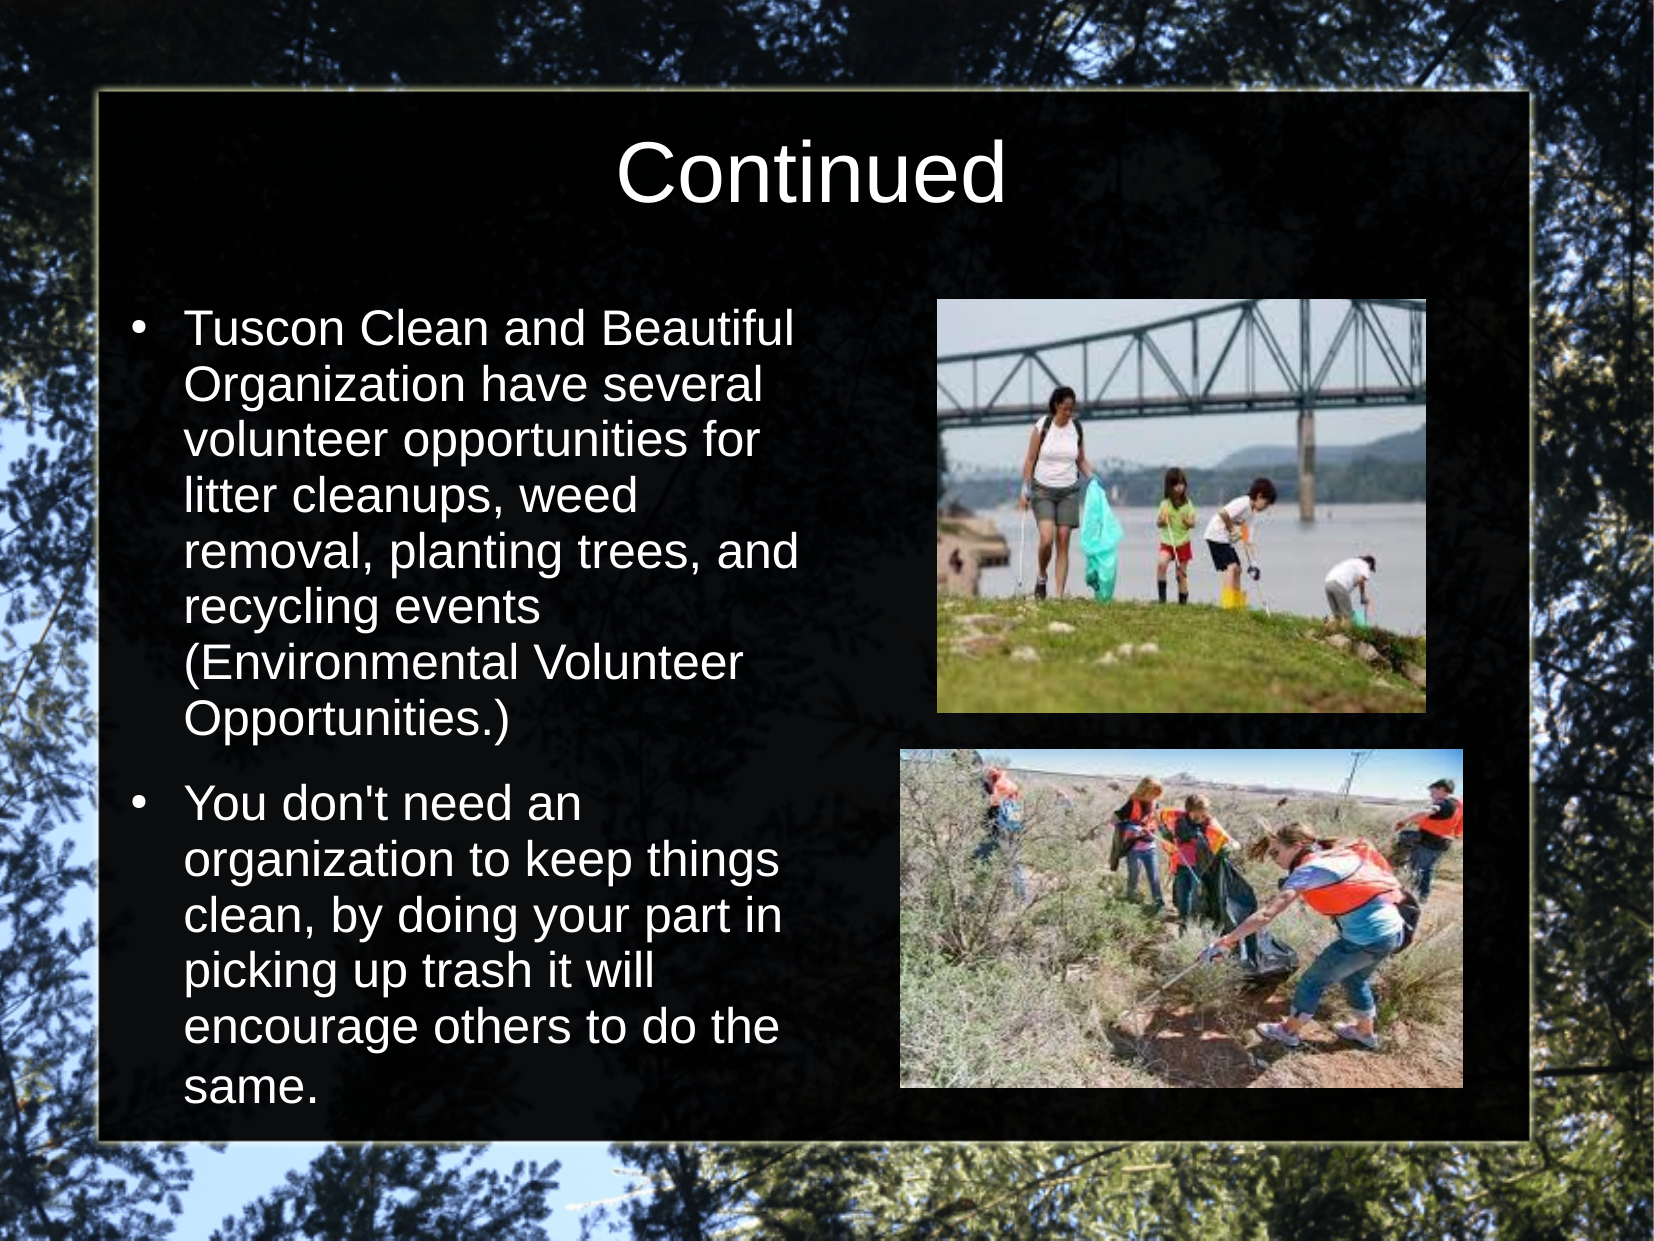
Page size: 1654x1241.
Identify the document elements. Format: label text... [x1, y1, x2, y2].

picture [0, 0, 1654, 1241]
title Continued [88, 88, 1536, 257]
list Tuscon Clean and Beautiful Organization have several volunteer opportunities for litter cleanups, weed removal, planting trees, and recycling events (Environmental Volunteer Opportunities.) You don't need an organization to keep things clean, by doing your part in picking up trash it will encourage others to do the same. [112, 300, 819, 1132]
